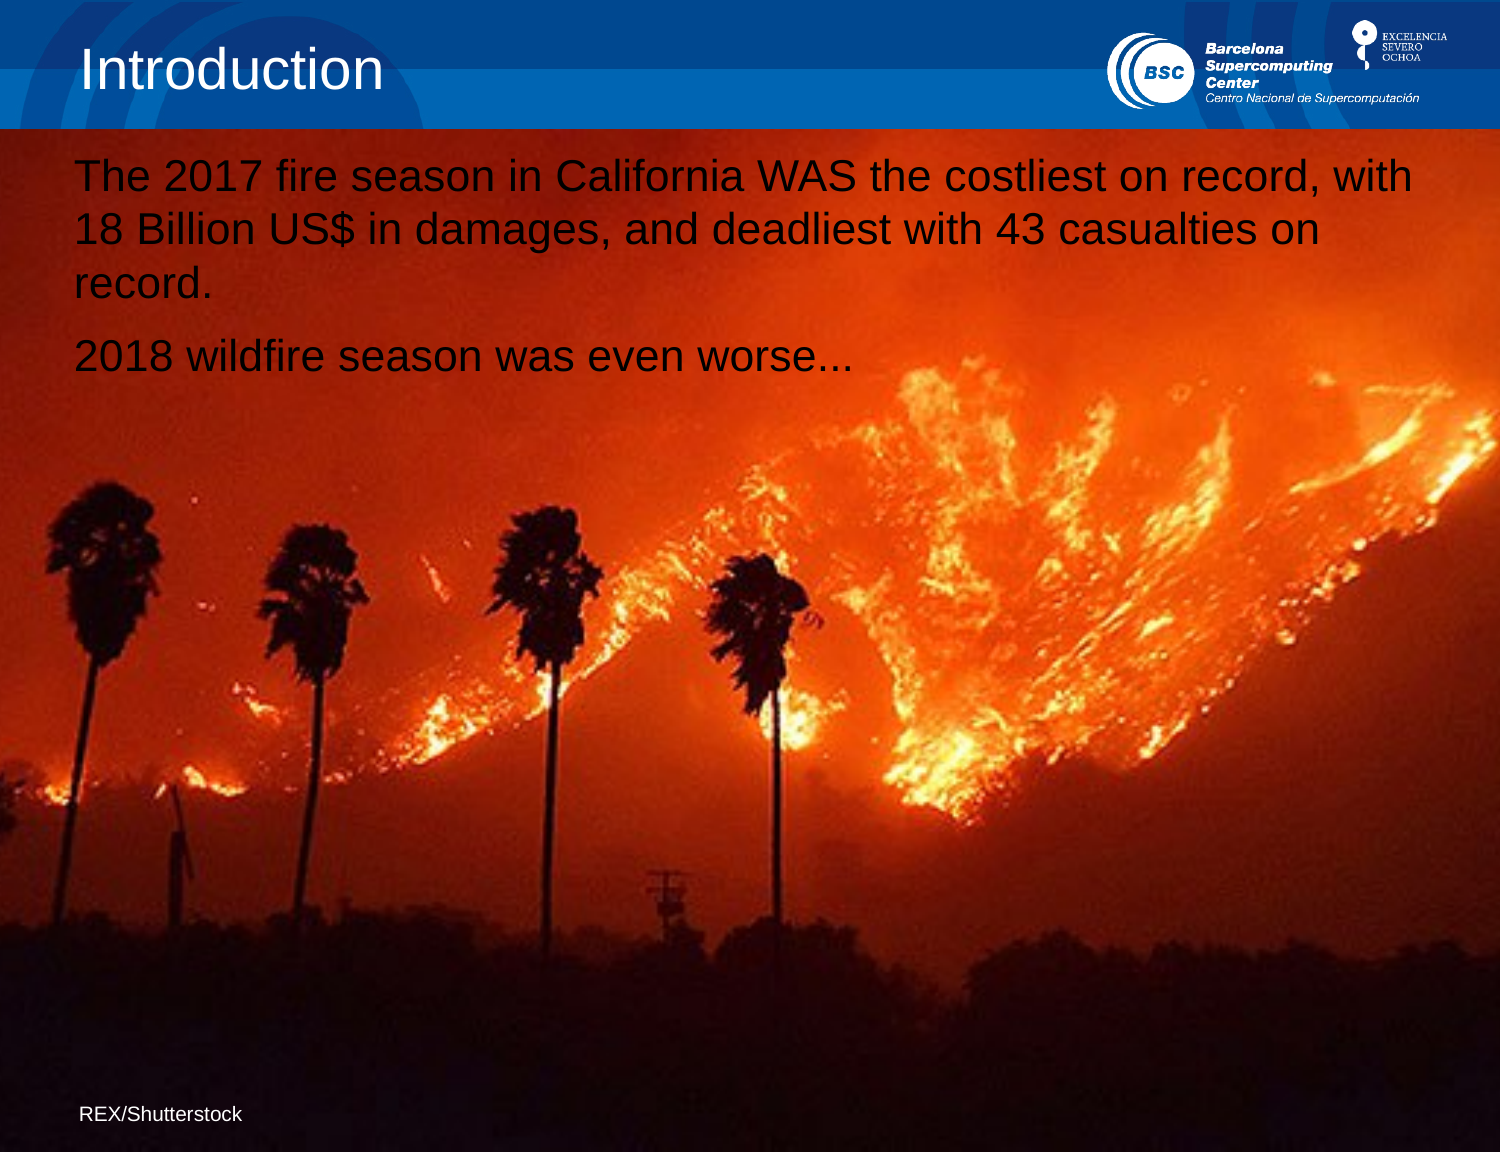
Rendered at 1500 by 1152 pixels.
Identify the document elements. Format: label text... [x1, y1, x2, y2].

picture [0, 0, 1500, 1152]
text_box REX/Shutterstock [64, 1094, 258, 1152]
title Introduction [65, 23, 1081, 139]
list The 2017 fire season in California WAS the costliest on record, with 18 Billion US$ in damages, and deadliest with 43 casualties on record. 2018 wildfire season was even worse... [11, 138, 1483, 390]
